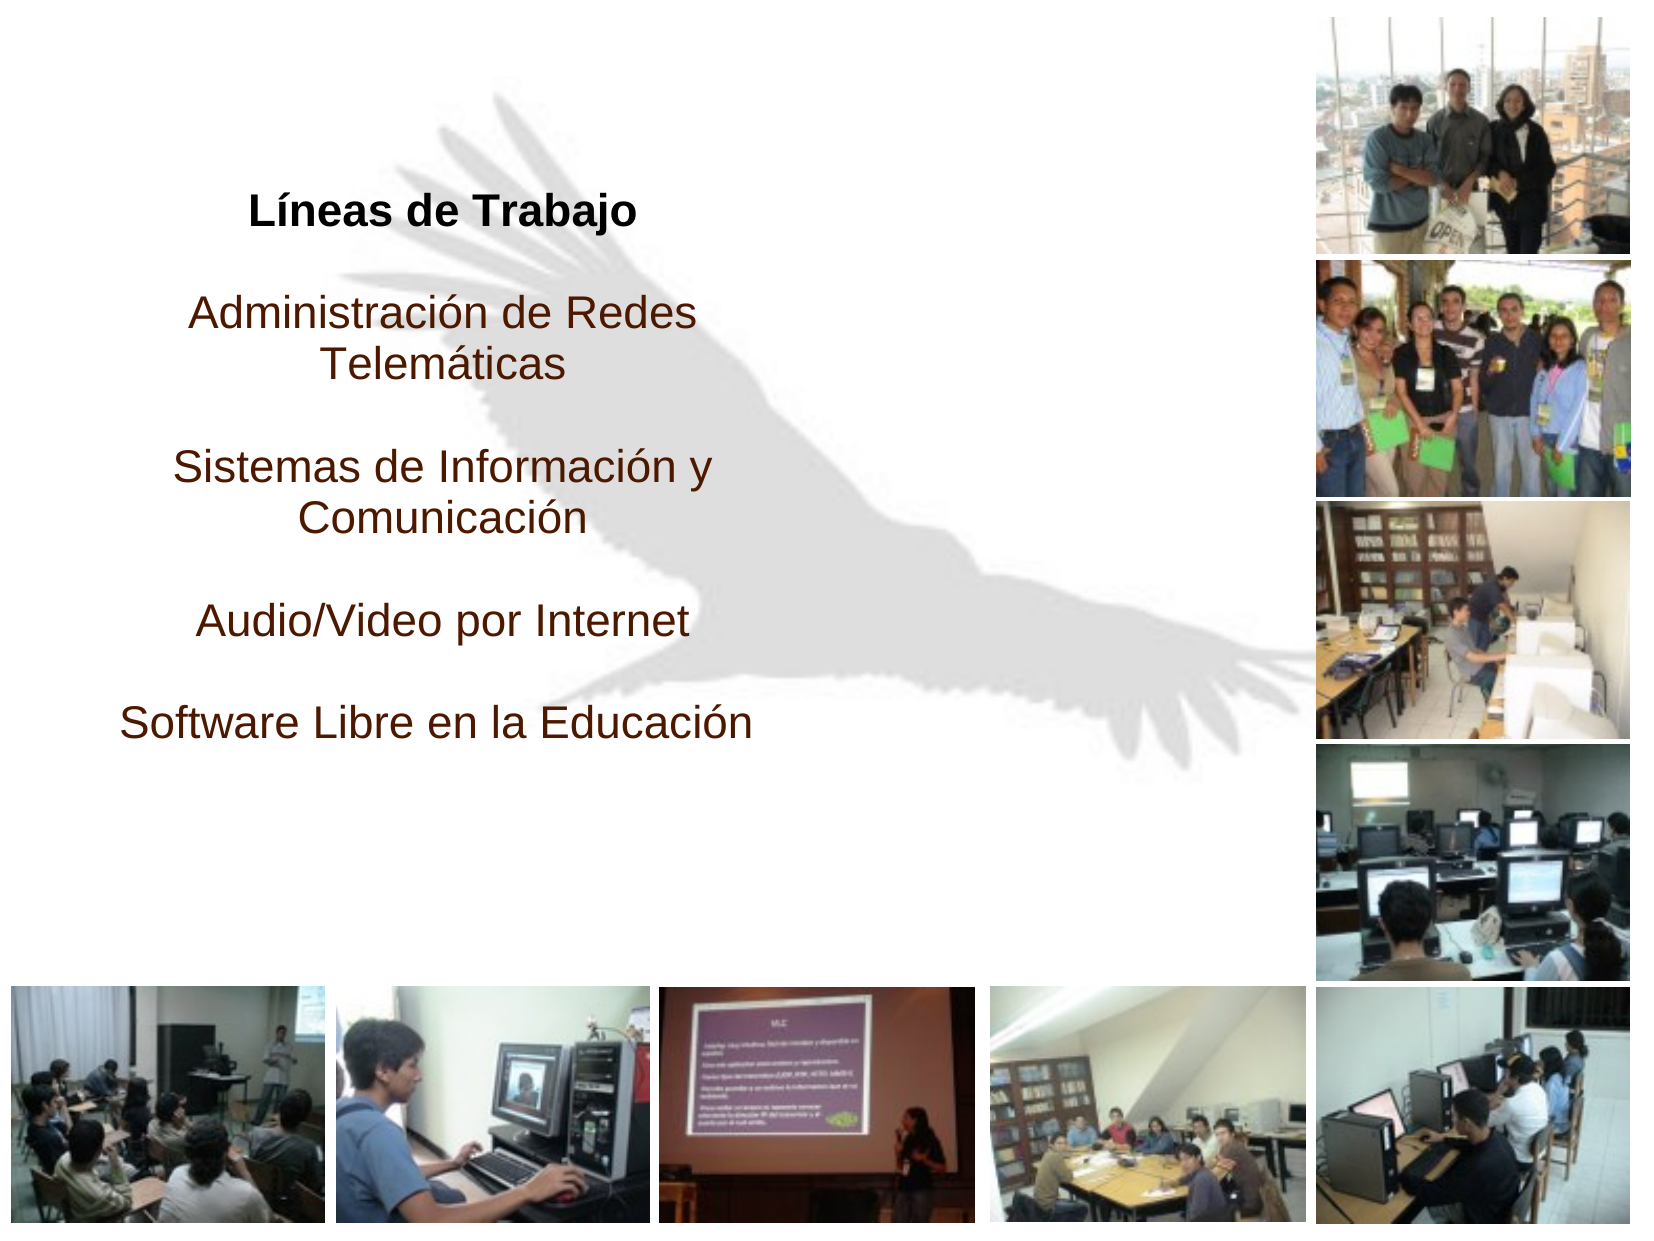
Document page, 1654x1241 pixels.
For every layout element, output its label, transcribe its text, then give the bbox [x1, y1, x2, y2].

picture [990, 986, 1306, 1222]
picture [11, 986, 325, 1223]
picture [324, 17, 1631, 981]
picture [1316, 987, 1630, 1224]
picture [659, 987, 975, 1223]
picture [336, 986, 650, 1223]
text_box Líneas de Trabajo Administración de Redes Telemáticas Sistemas de Información y Comunicación Audio/Video por Internet Software Libre en la Educación [88, 177, 798, 756]
